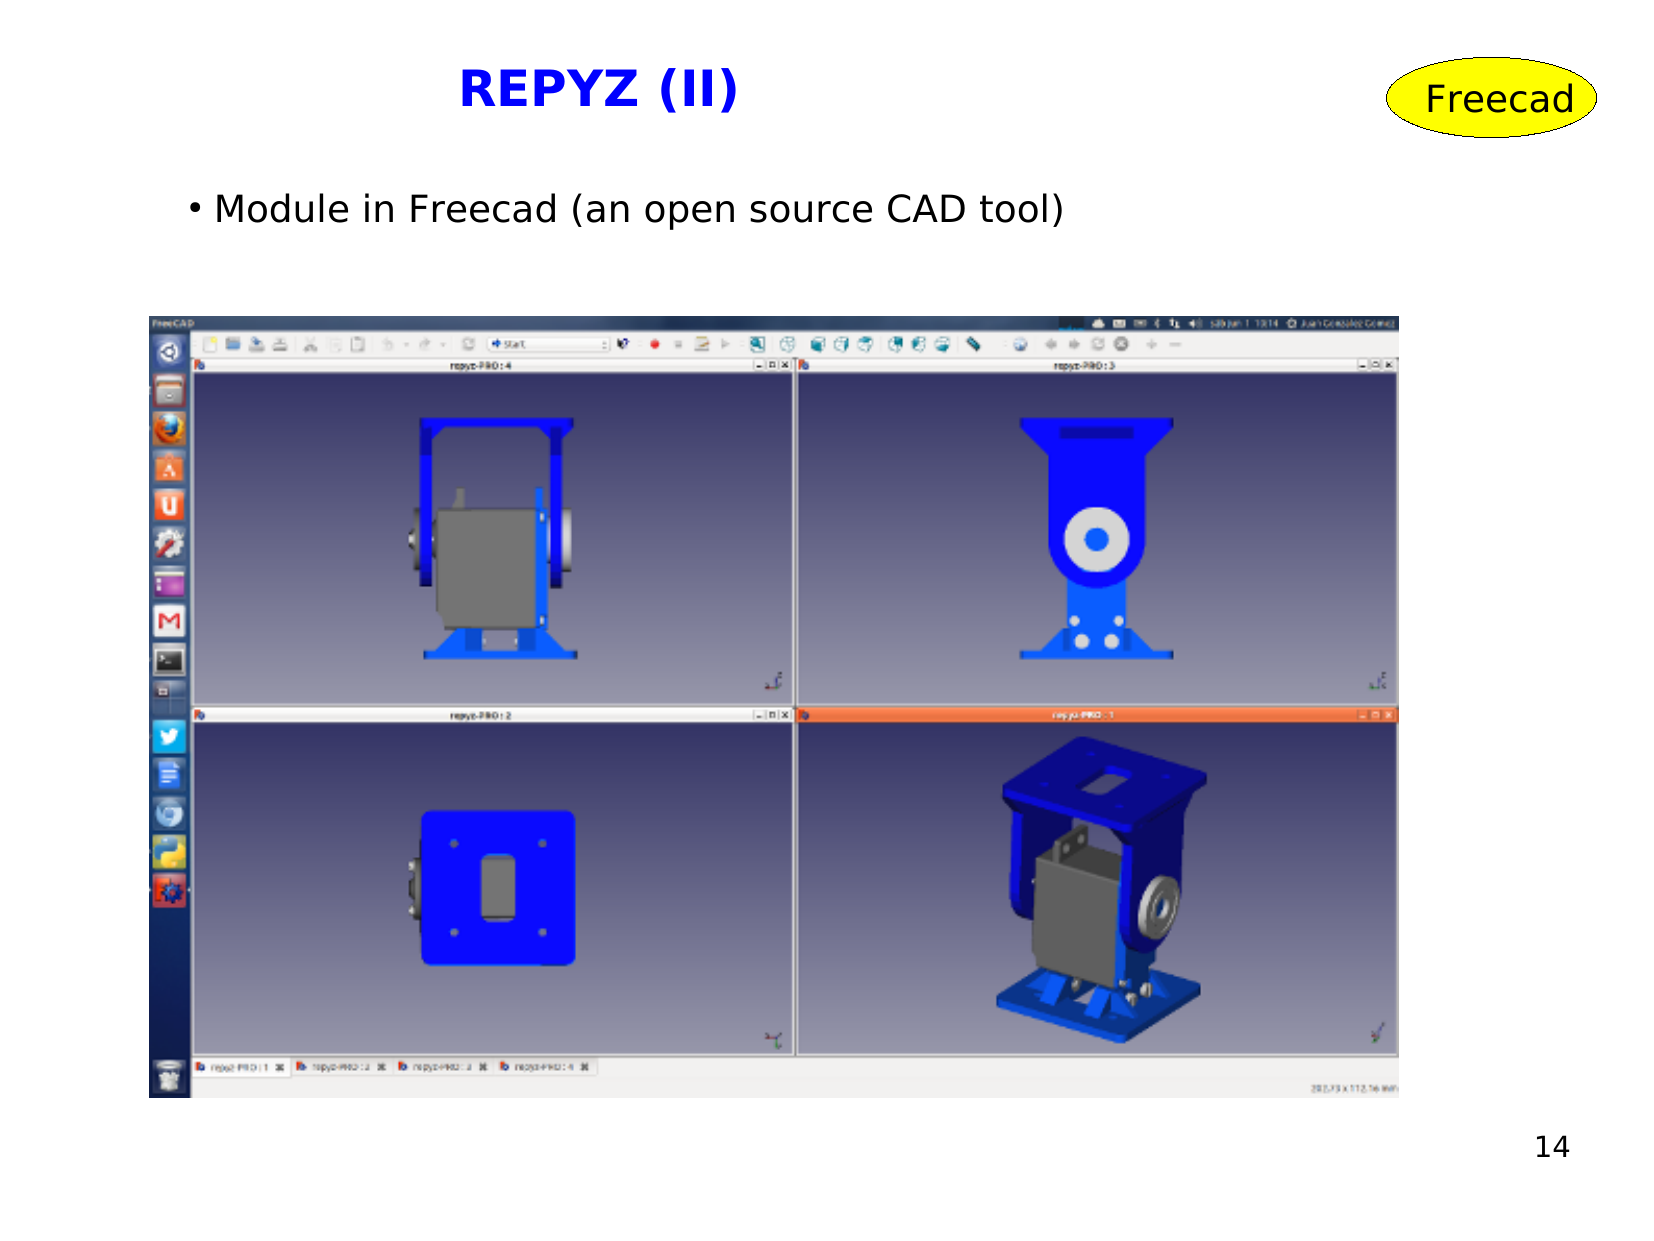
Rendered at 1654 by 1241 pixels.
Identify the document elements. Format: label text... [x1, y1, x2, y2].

picture [149, 316, 1399, 1098]
text_box [1386, 72, 1410, 123]
text_box REPYZ (II) [443, 52, 773, 126]
text_box [1591, 84, 1597, 111]
text_box [1426, 129, 1557, 138]
text_box Module in Freecad (an open source CAD tool) [173, 179, 1270, 239]
text_box [1414, 57, 1569, 70]
text_box Freecad [1410, 70, 1591, 129]
